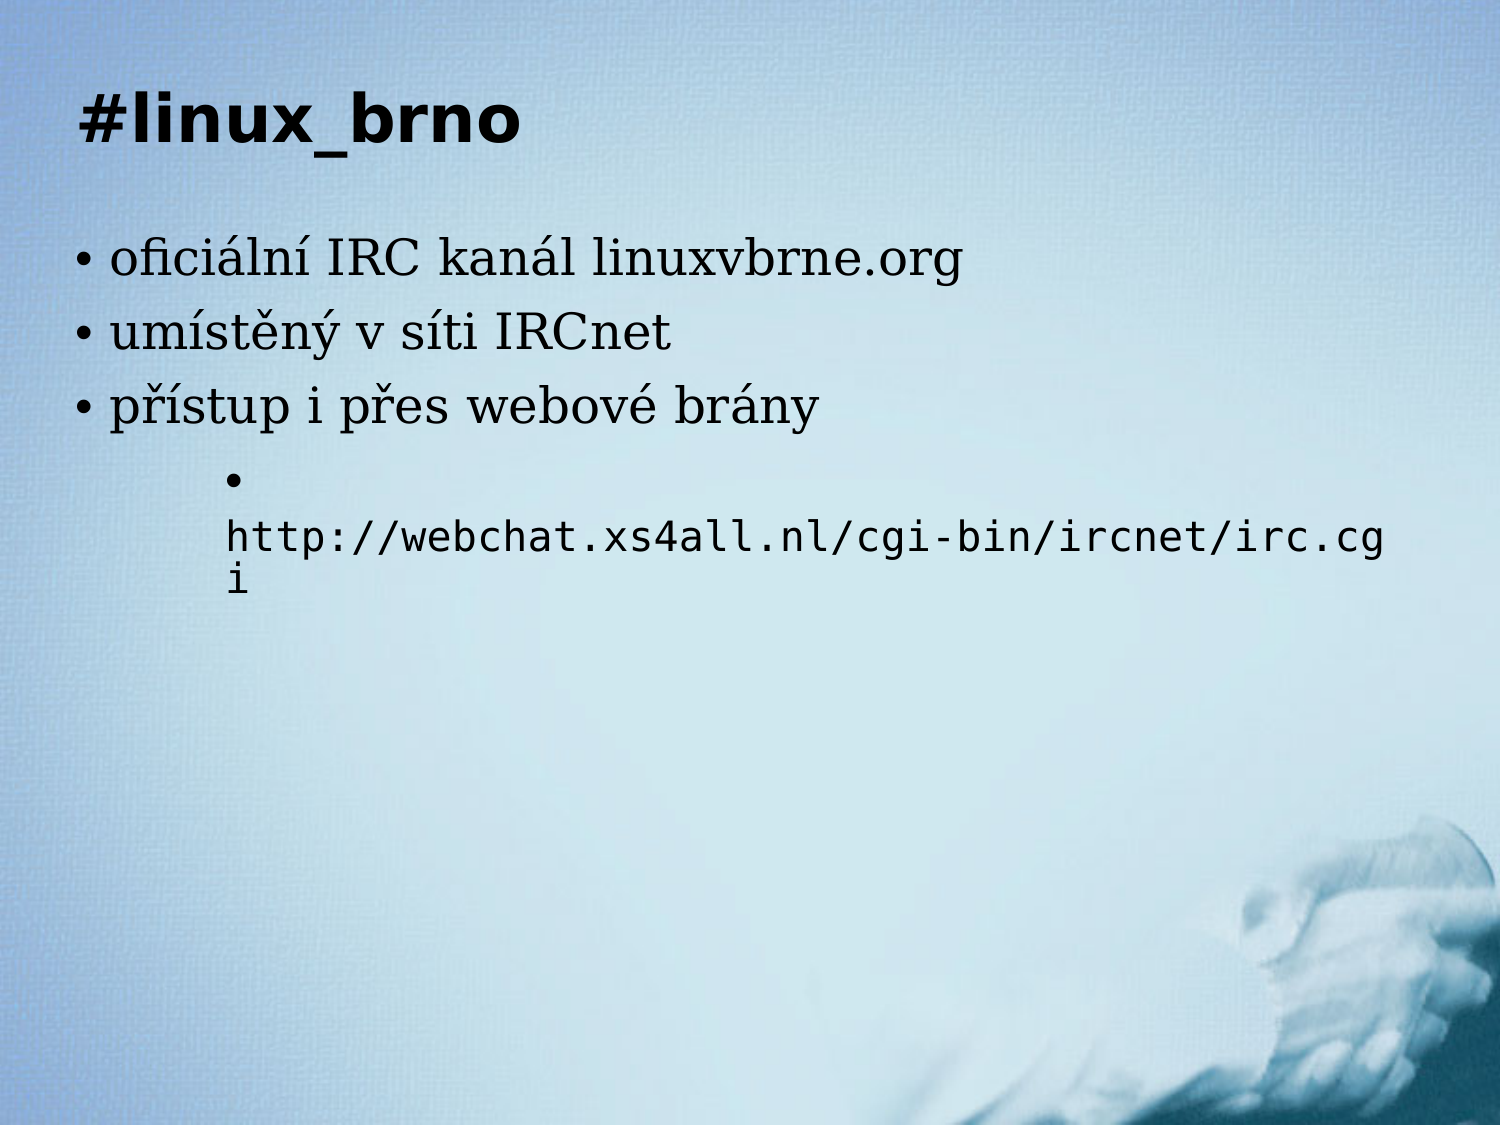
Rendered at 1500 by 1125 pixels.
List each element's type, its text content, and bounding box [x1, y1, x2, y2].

text_box #linux_brno [75, 75, 1463, 153]
text_box oficiální IRC kanál linuxvbrne.org umístěný v síti IRCnet přístup i přes webové brány http://webchat.xs4all.nl/cgi-bin/ircnet/irc.cgi [75, 225, 1426, 506]
picture [0, 0, 1500, 1125]
